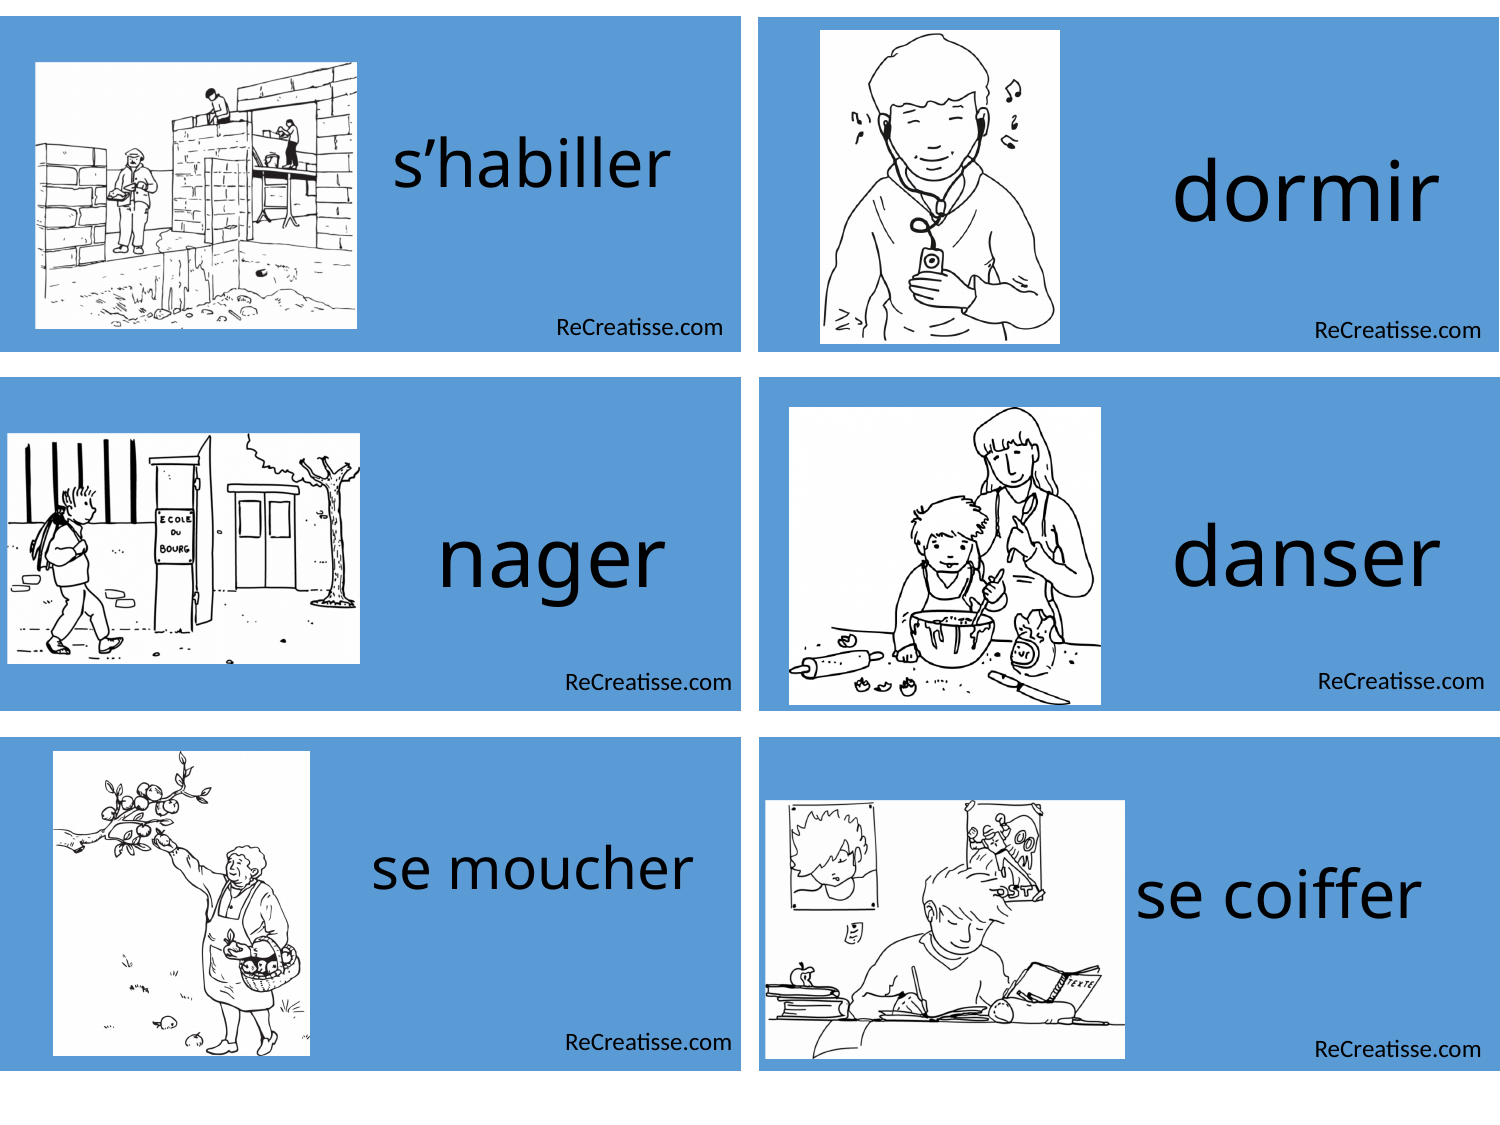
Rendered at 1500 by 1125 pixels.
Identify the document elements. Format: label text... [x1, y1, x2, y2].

text_box nager [422, 497, 683, 612]
table_header [1129, 737, 1500, 1071]
table_header [0, 377, 371, 711]
picture [820, 30, 1060, 344]
picture [765, 800, 1125, 1059]
table_header [759, 737, 1129, 1071]
text_box ReCreatisse.com [550, 658, 748, 703]
table_header [1129, 17, 1499, 352]
text_box ReCreatisse.com [1303, 657, 1500, 702]
text_box dormir [1156, 131, 1456, 246]
table_header [0, 737, 371, 1071]
text_box se coiffer [1125, 844, 1439, 939]
picture [53, 752, 310, 1056]
text_box danser [1156, 495, 1457, 610]
table_header [371, 737, 741, 1071]
text_box ReCreatisse.com [1300, 1025, 1497, 1070]
table_header [1129, 377, 1500, 711]
text_box se moucher [357, 823, 709, 909]
picture [7, 433, 360, 664]
table_header [371, 377, 741, 711]
text_box s’habiller [377, 114, 688, 209]
table_header [371, 16, 741, 352]
text_box ReCreatisse.com [541, 303, 739, 348]
table_header [0, 16, 371, 352]
picture [789, 407, 1101, 705]
table_header [759, 377, 1129, 711]
text_box ReCreatisse.com [1300, 306, 1497, 351]
text_box ReCreatisse.com [550, 1018, 748, 1063]
table_header [758, 17, 1129, 352]
picture [35, 62, 357, 329]
